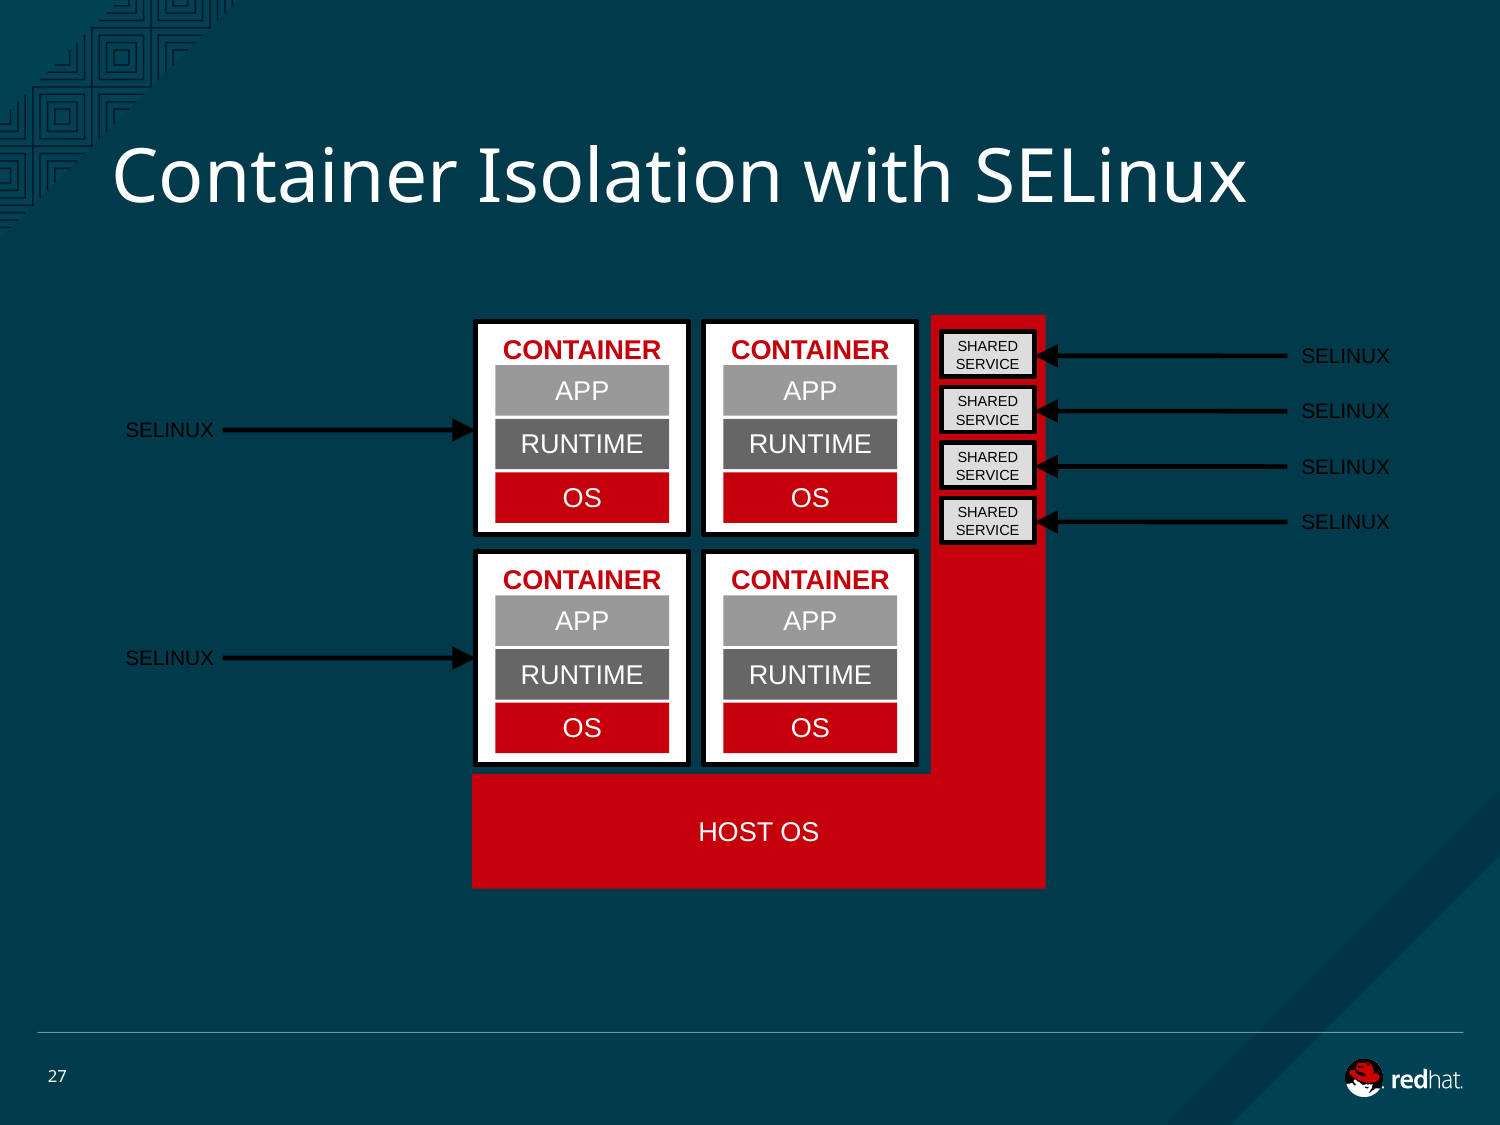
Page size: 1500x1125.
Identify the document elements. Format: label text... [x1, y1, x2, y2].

text_box CONTAINER [475, 321, 689, 535]
text_box OS [495, 472, 670, 523]
picture [1415, 1069, 1426, 1088]
text_box RUNTIME [723, 649, 898, 700]
text_box SHARED SERVICE [941, 442, 1035, 488]
text_box SELINUX [119, 411, 235, 445]
text_box CONTAINER [703, 551, 917, 765]
picture [1393, 1075, 1399, 1088]
text_box CONTAINER [475, 551, 689, 765]
picture [1401, 1075, 1412, 1088]
text_box SHARED SERVICE [941, 387, 1035, 433]
text_box OS [495, 702, 670, 754]
text_box SELINUX [1295, 337, 1410, 371]
text_box HOST OS [471, 314, 1046, 889]
text_box SHARED SERVICE [941, 331, 1035, 377]
text_box OS [723, 472, 898, 523]
text_box RUNTIME [723, 418, 898, 470]
text_box SHARED SERVICE [941, 497, 1035, 543]
title Container Isolation with SELinux [111, 0, 1387, 225]
text_box SELINUX [1295, 503, 1410, 537]
picture [1346, 1060, 1382, 1096]
text_box APP [495, 365, 670, 416]
text_box APP [495, 595, 670, 646]
text_box APP [723, 595, 898, 646]
text_box SELINUX [1295, 447, 1410, 482]
text_box CONTAINER [703, 321, 917, 535]
text_box RUNTIME [495, 418, 670, 470]
text_box SELINUX [119, 639, 235, 674]
text_box OS [723, 702, 898, 754]
text_box APP [723, 365, 898, 416]
text_box SELINUX [1295, 392, 1410, 427]
text_box RUNTIME [495, 649, 670, 700]
